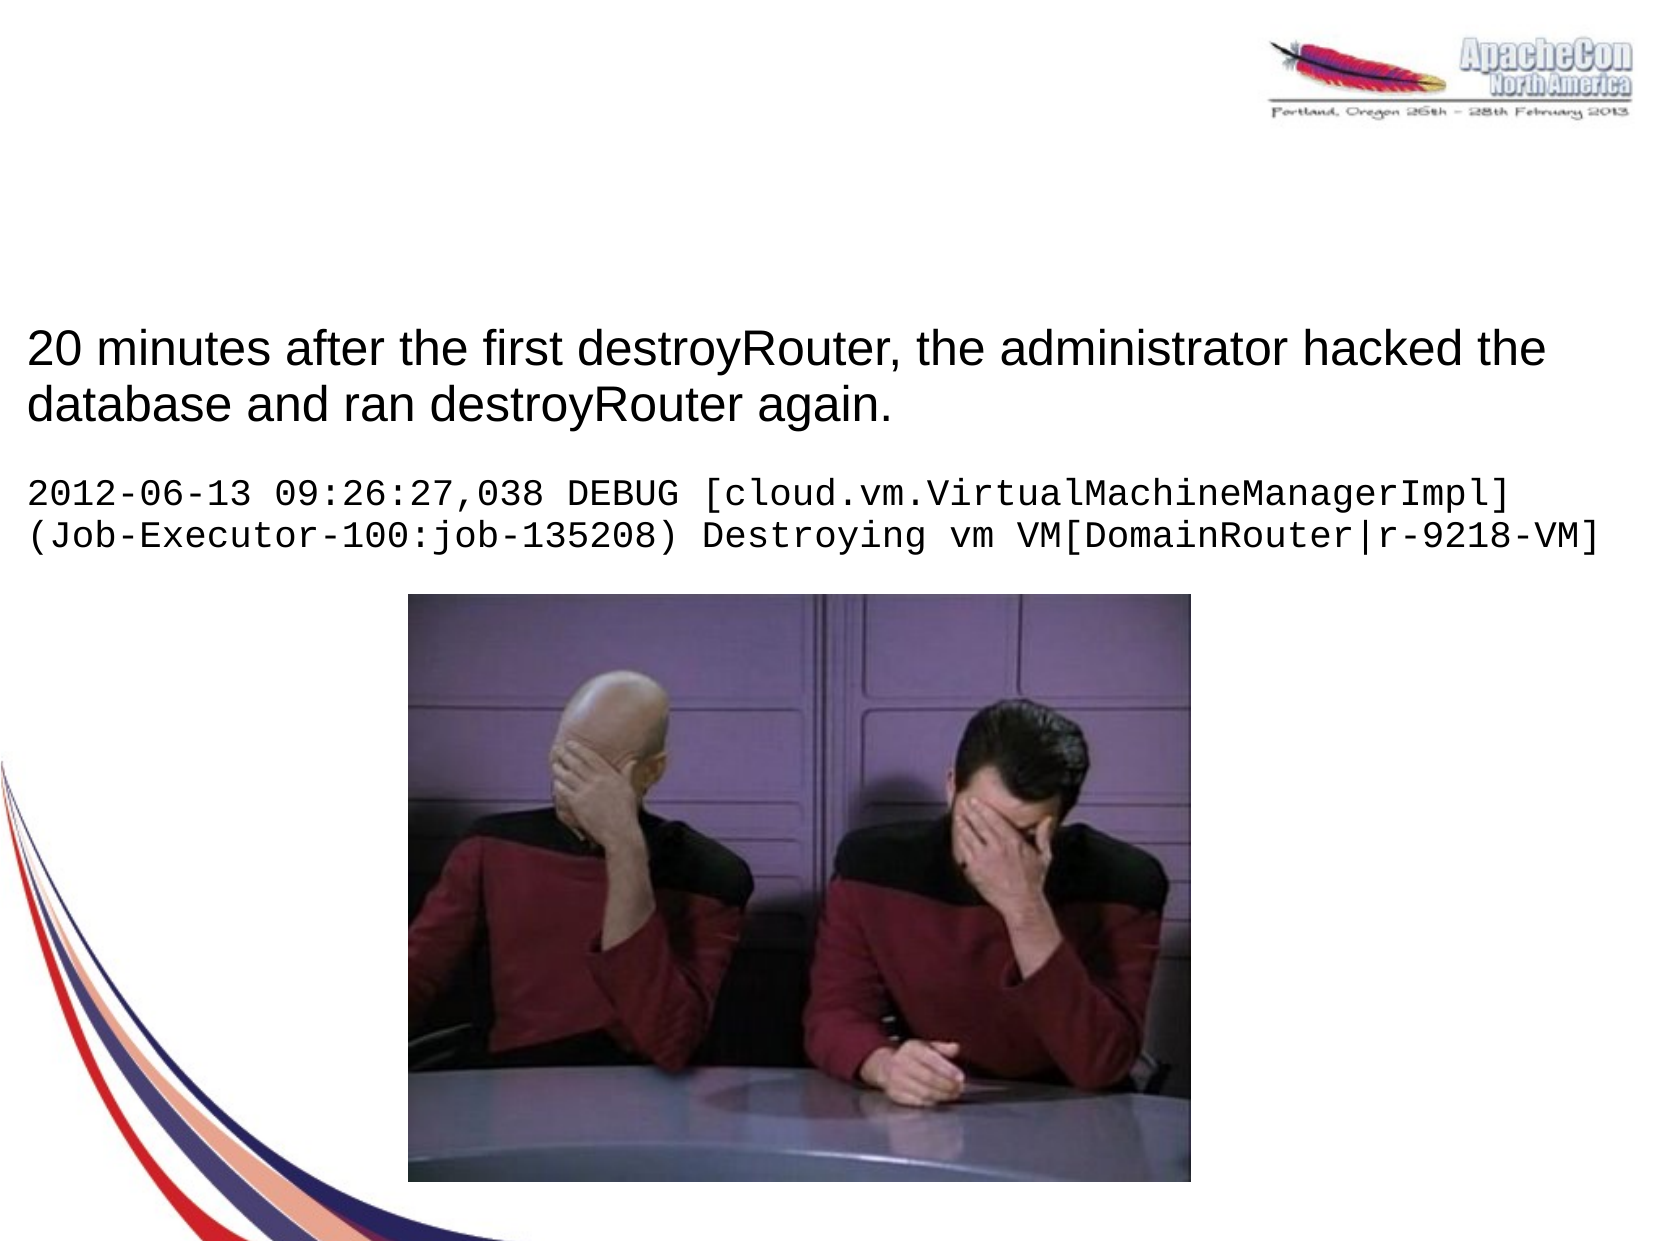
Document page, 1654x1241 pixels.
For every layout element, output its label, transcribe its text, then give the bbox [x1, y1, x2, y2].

picture [0, 0, 1654, 1241]
text_box 20 minutes after the first destroyRouter, the administrator hacked the database and ran destroyRouter again. 2012-06-13 09:26:27,038 DEBUG [cloud.vm.VirtualMachineManagerImpl] (Job-Executor-100:job-135208) Destroying vm VM[DomainRouter|r-9218-VM] [12, 313, 1653, 562]
